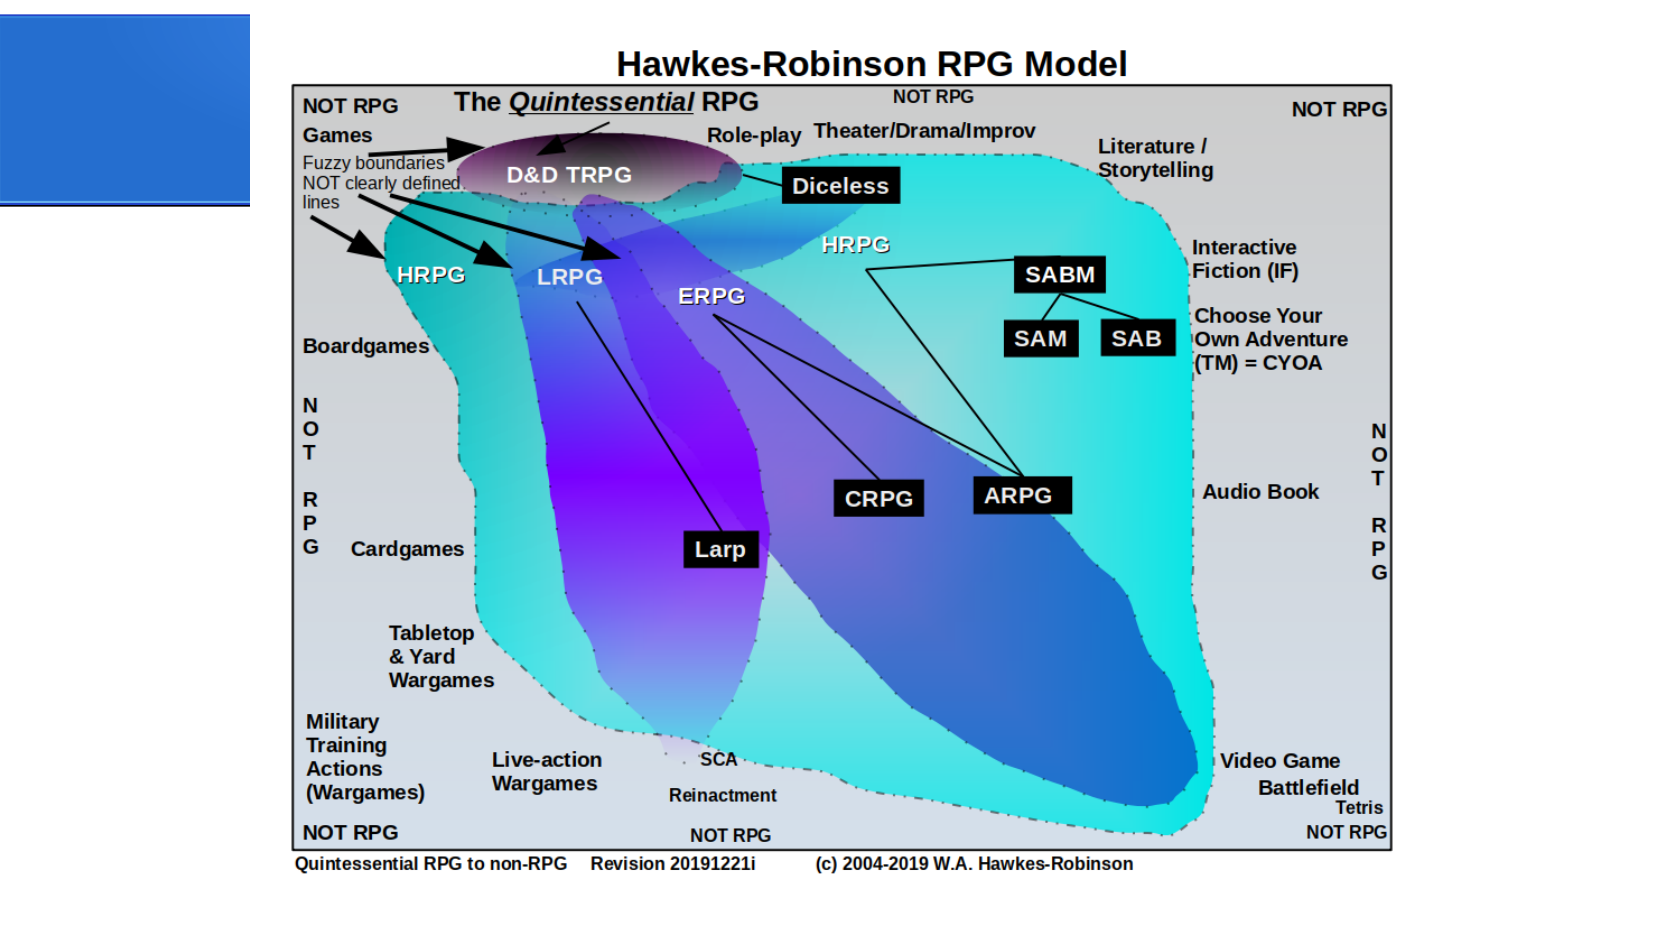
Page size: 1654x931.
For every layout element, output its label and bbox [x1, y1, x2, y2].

picture [250, 1, 1433, 916]
